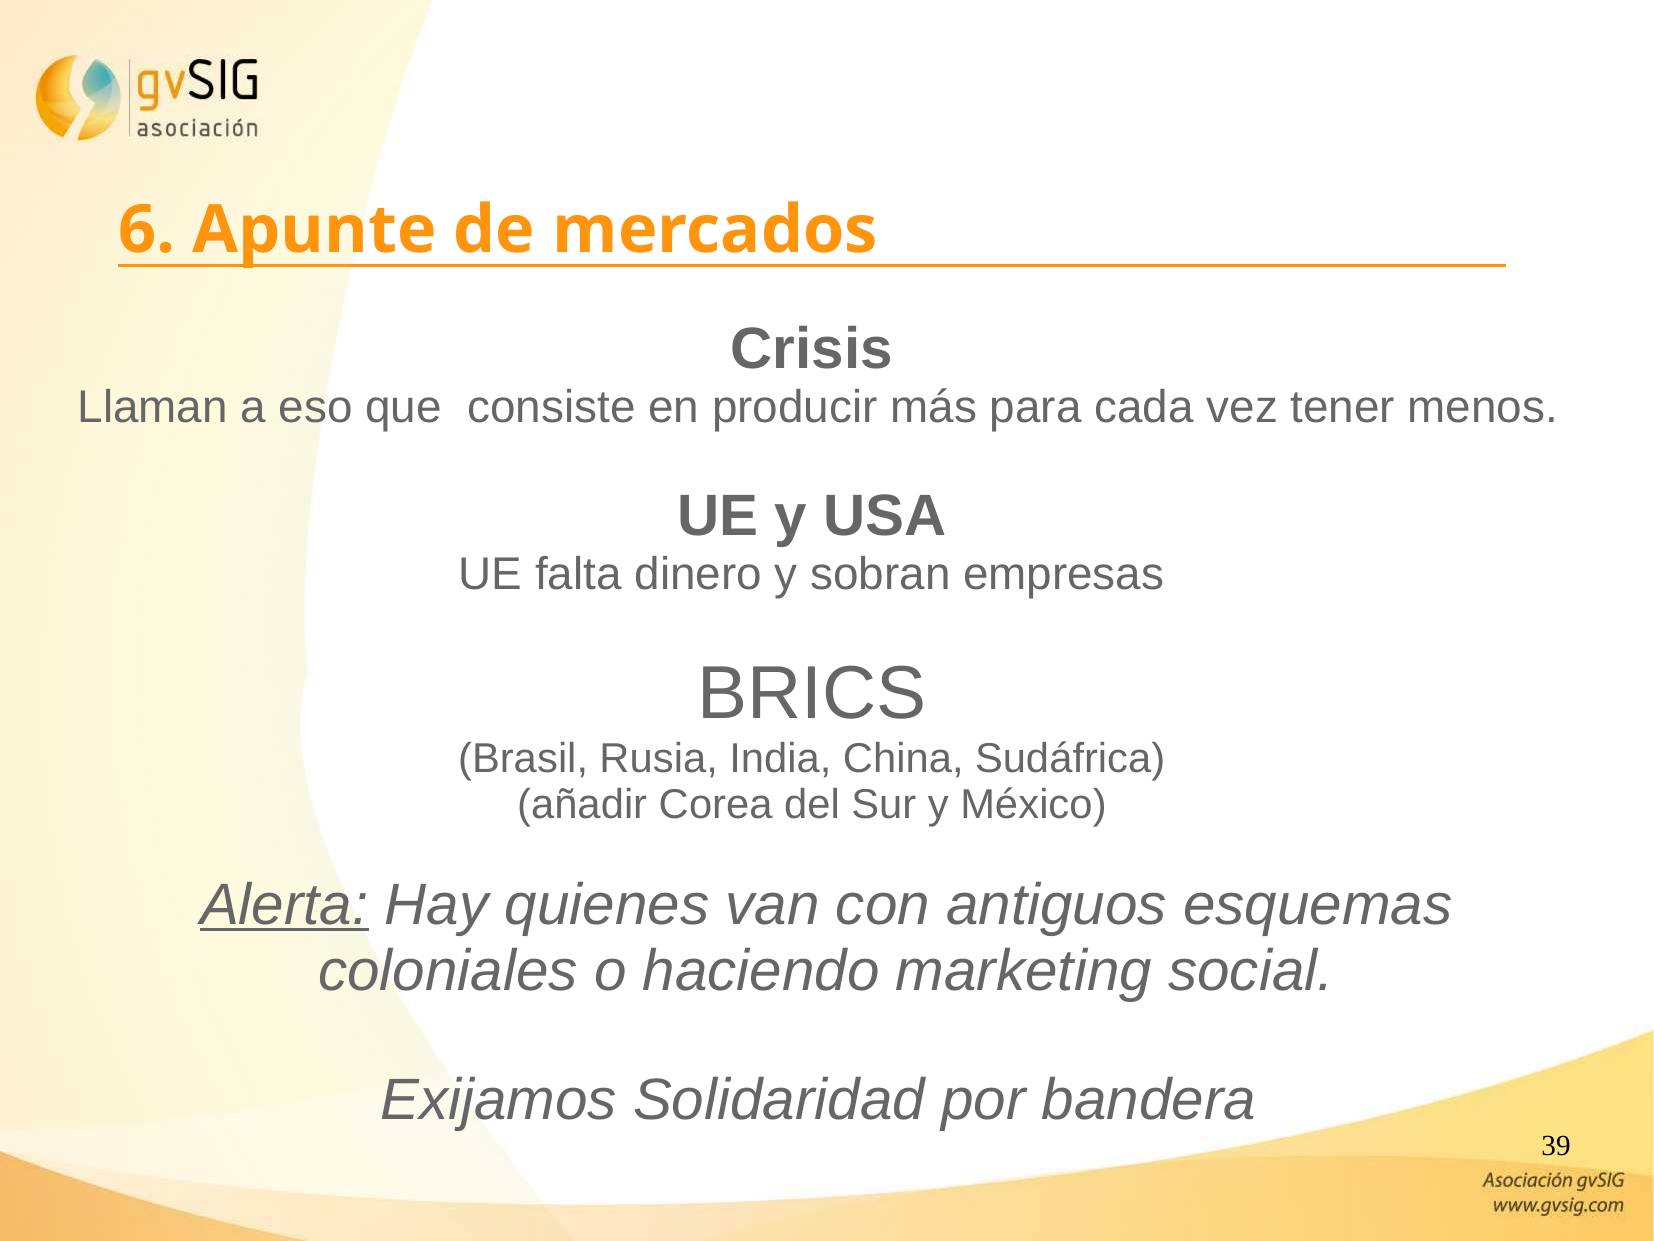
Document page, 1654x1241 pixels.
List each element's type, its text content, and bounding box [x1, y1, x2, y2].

text_box Crisis Llaman a eso que consiste en producir más para cada vez tener menos. UE y USA UE falta dinero y sobran empresas BRICS (Brasil, Rusia, India, China, Sudáfrica) (añadir Corea del Sur y México) [29, 308, 1595, 835]
title 6. Apunte de mercados [118, 177, 1607, 276]
text_box Alerta: Hay quienes van con antiguos esquemas coloniales o haciendo marketing social. Exijamos Solidaridad por bandera [59, 864, 1595, 1140]
picture [0, 0, 1654, 1241]
